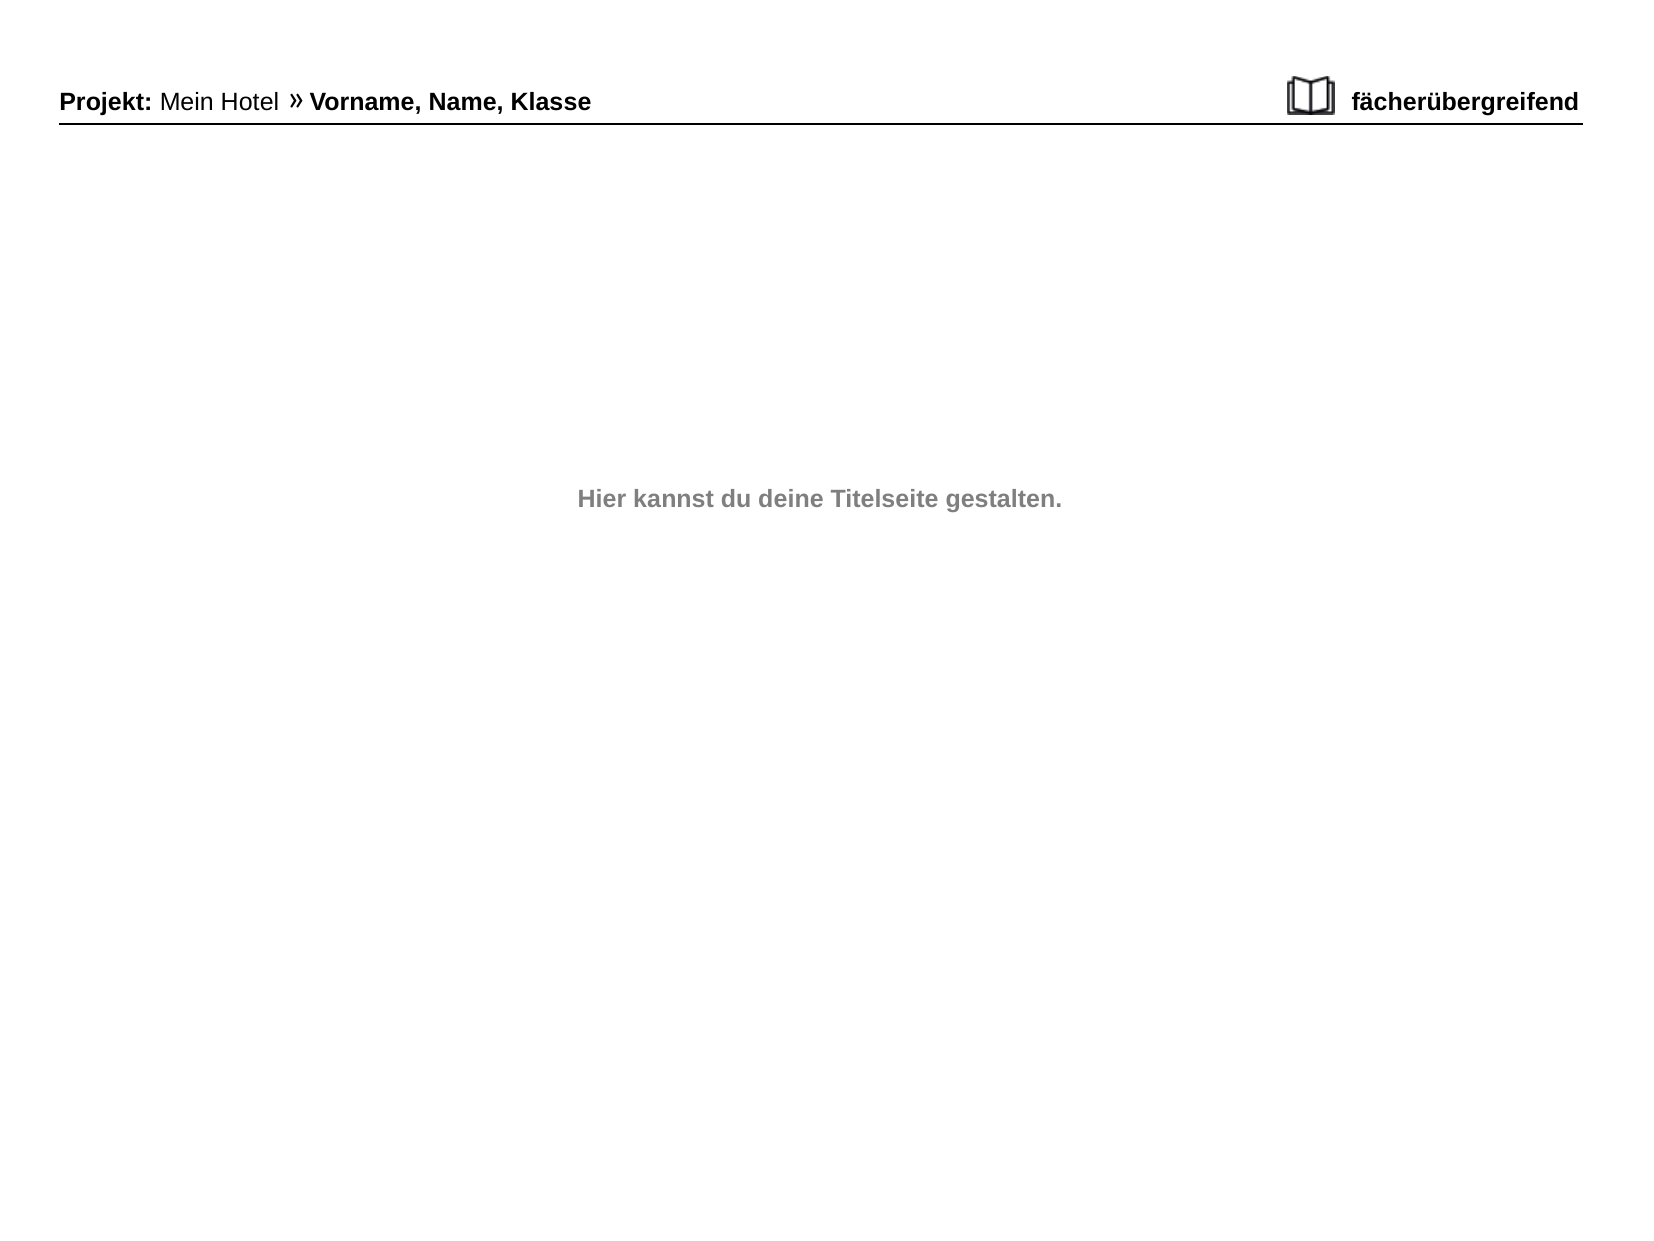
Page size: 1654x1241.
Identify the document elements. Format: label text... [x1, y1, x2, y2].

title Projekt: Mein Hotel » Vorname, Name, Klasse fächerübergreifend [59, 64, 1583, 123]
picture [1287, 76, 1335, 115]
text_box Hier kannst du deine Titelseite gestalten. [58, 466, 1583, 526]
